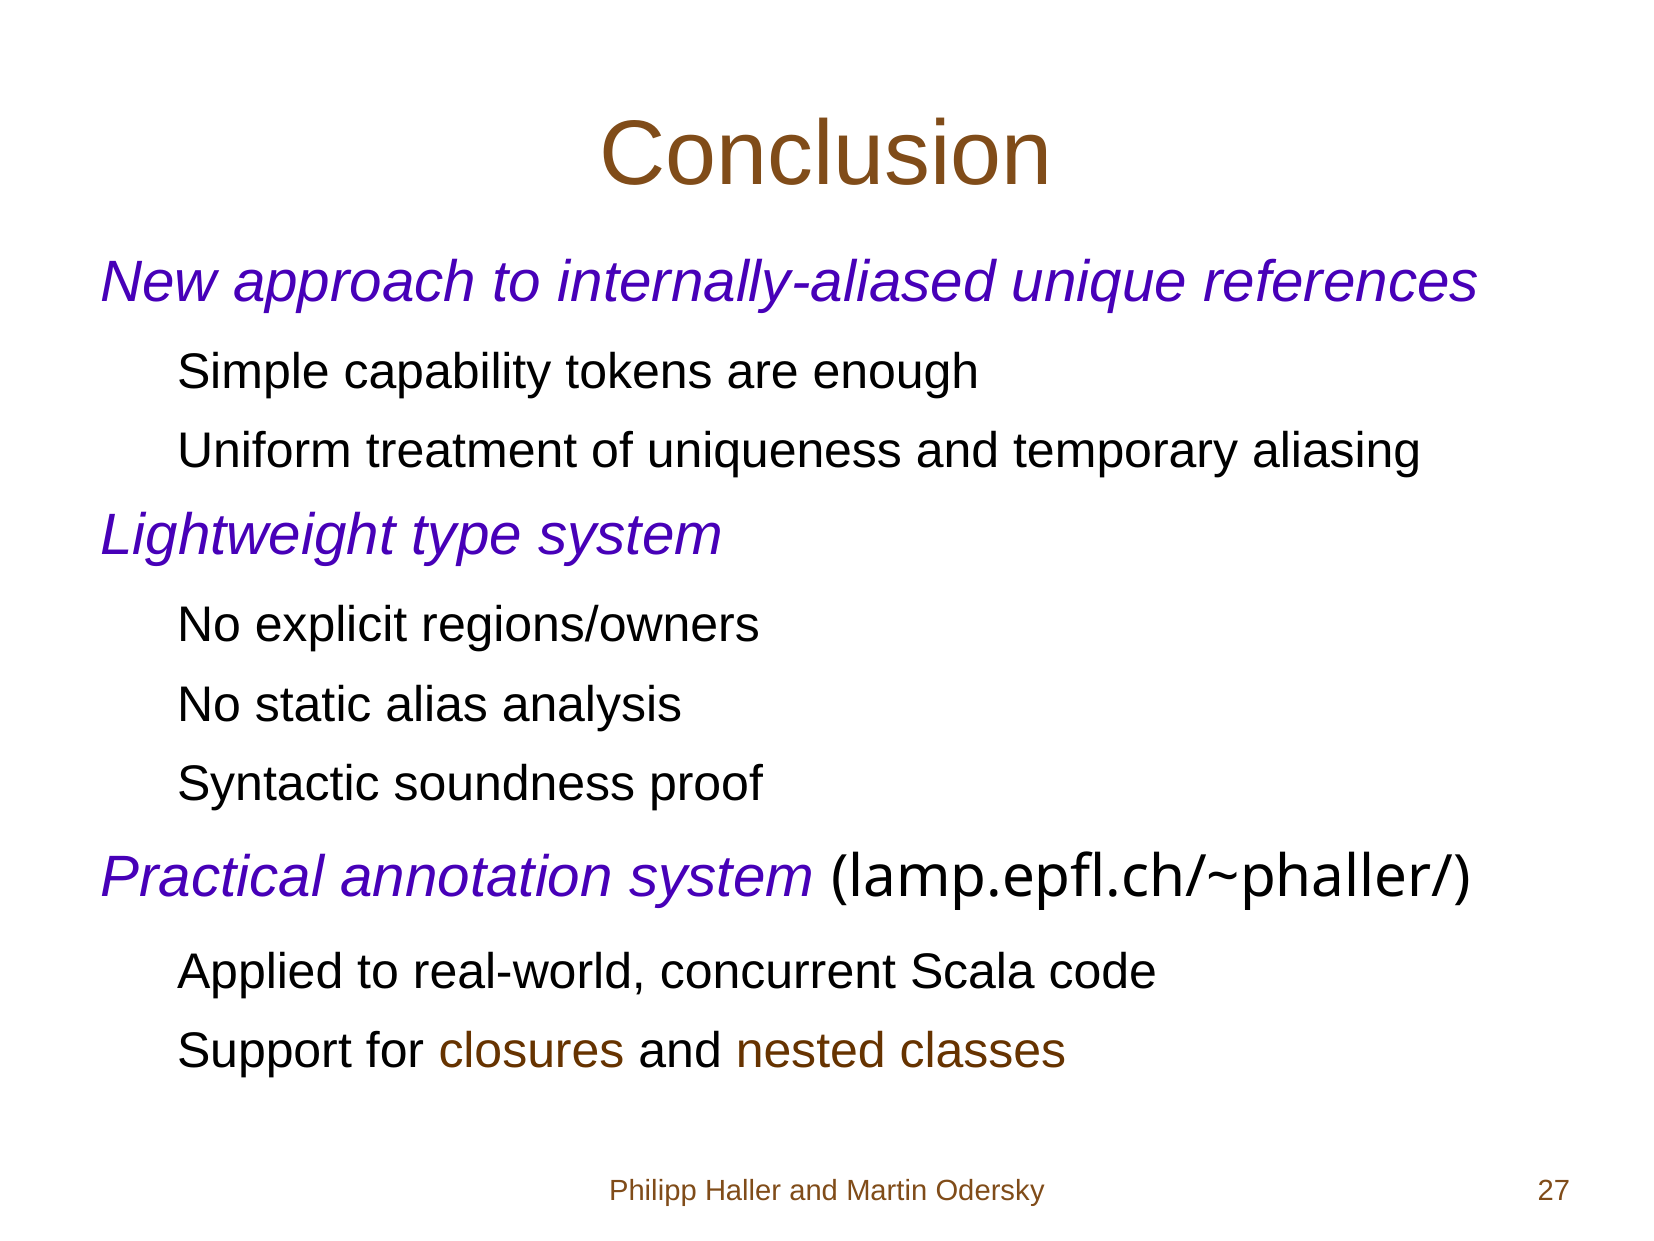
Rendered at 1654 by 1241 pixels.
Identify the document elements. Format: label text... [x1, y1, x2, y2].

title Conclusion [82, 49, 1571, 248]
list New approach to internally-aliased unique references Simple capability tokens are enough Uniform treatment of uniqueness and temporary aliasing Lightweight type system No explicit regions/owners No static alias analysis Syntactic soundness proof Practical annotation system (lamp.epfl.ch/~phaller/) Applied to real-world, concurrent Scala code Support for closures and nested classes [82, 248, 1571, 1136]
